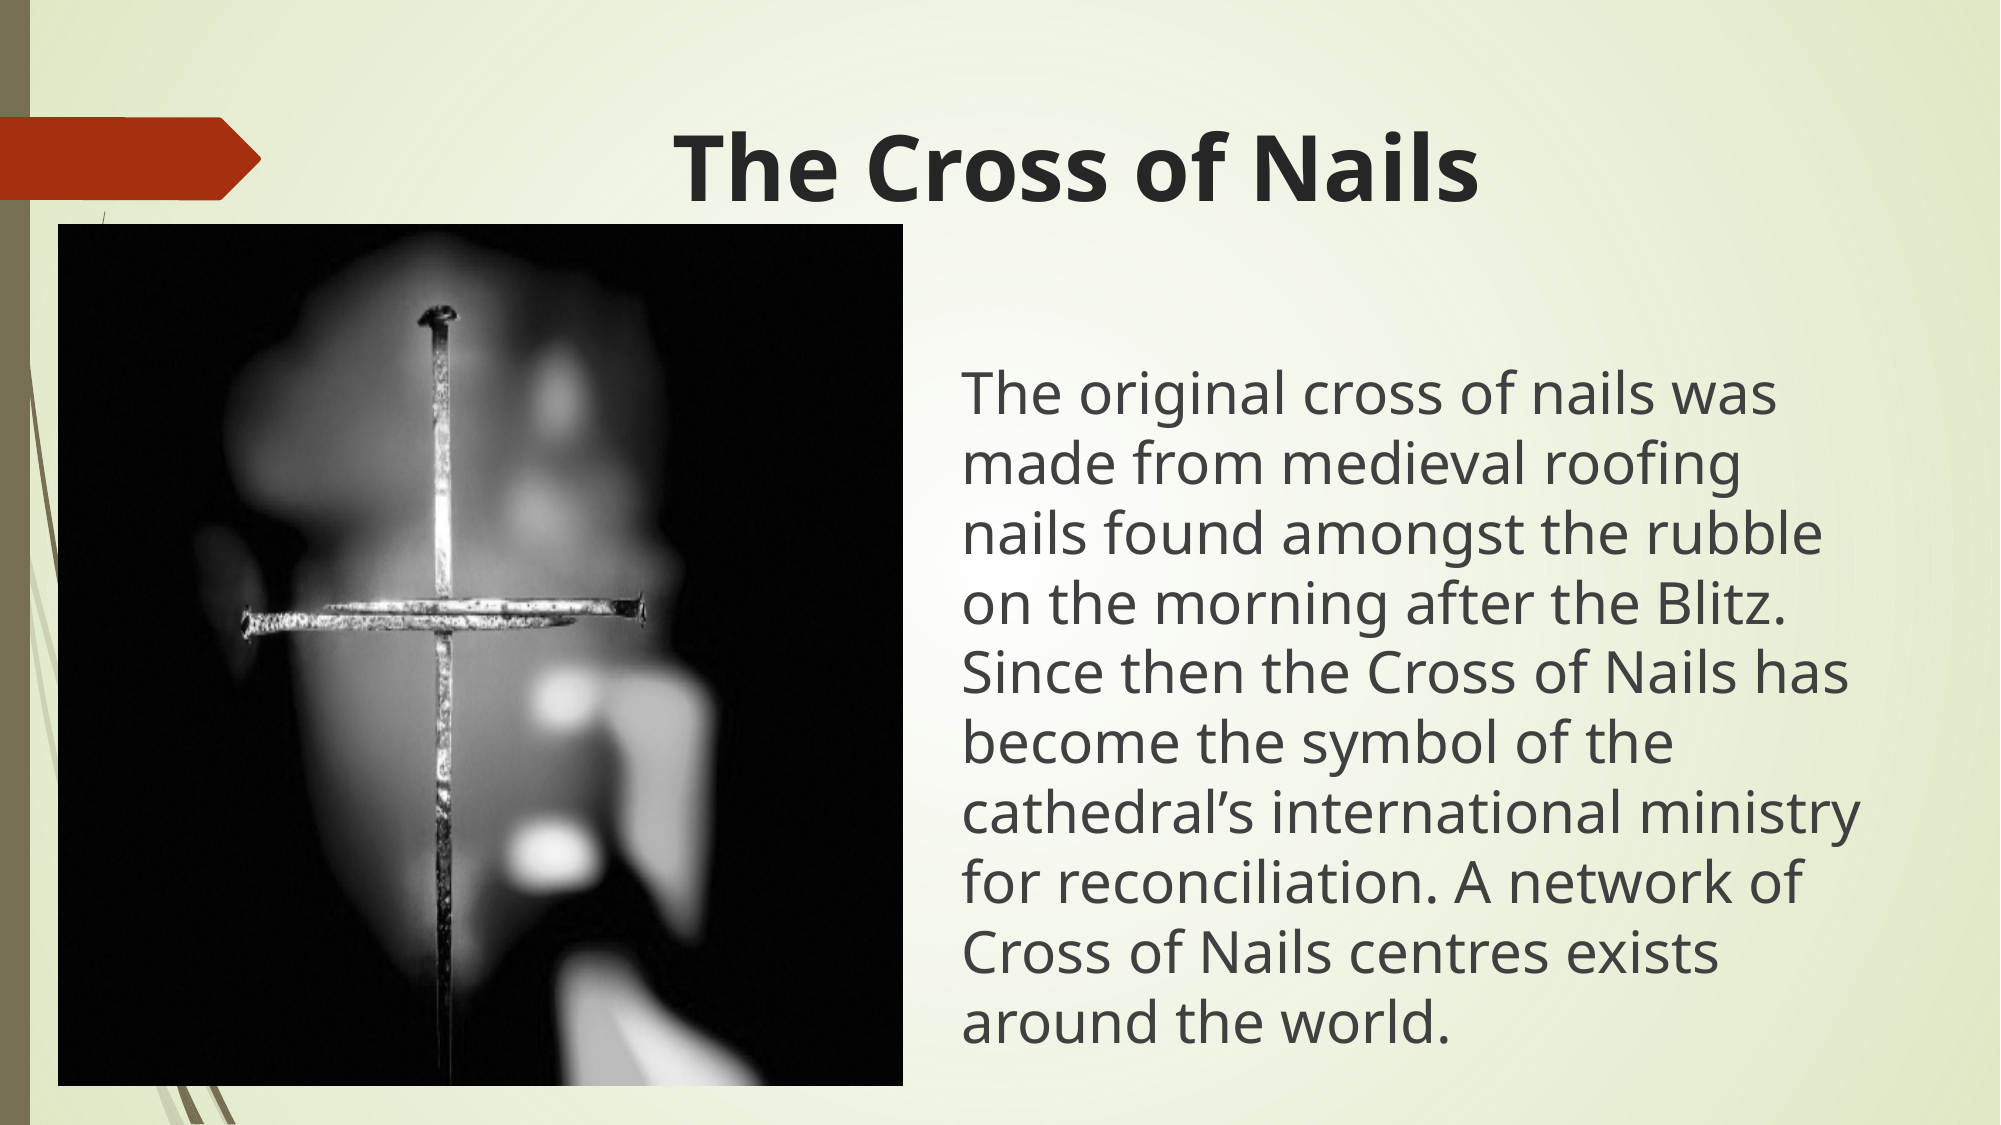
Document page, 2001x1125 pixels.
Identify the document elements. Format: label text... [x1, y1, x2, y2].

picture [58, 224, 903, 1086]
title The Cross of Nails [267, 102, 1888, 313]
list The original cross of nails was made from medieval roofing nails found amongst the rubble on the morning after the Blitz. Since then the Cross of Nails has become the symbol of the cathedral’s international ministry for reconciliation. A network of Cross of Nails centres exists around the world. [946, 348, 1888, 1086]
